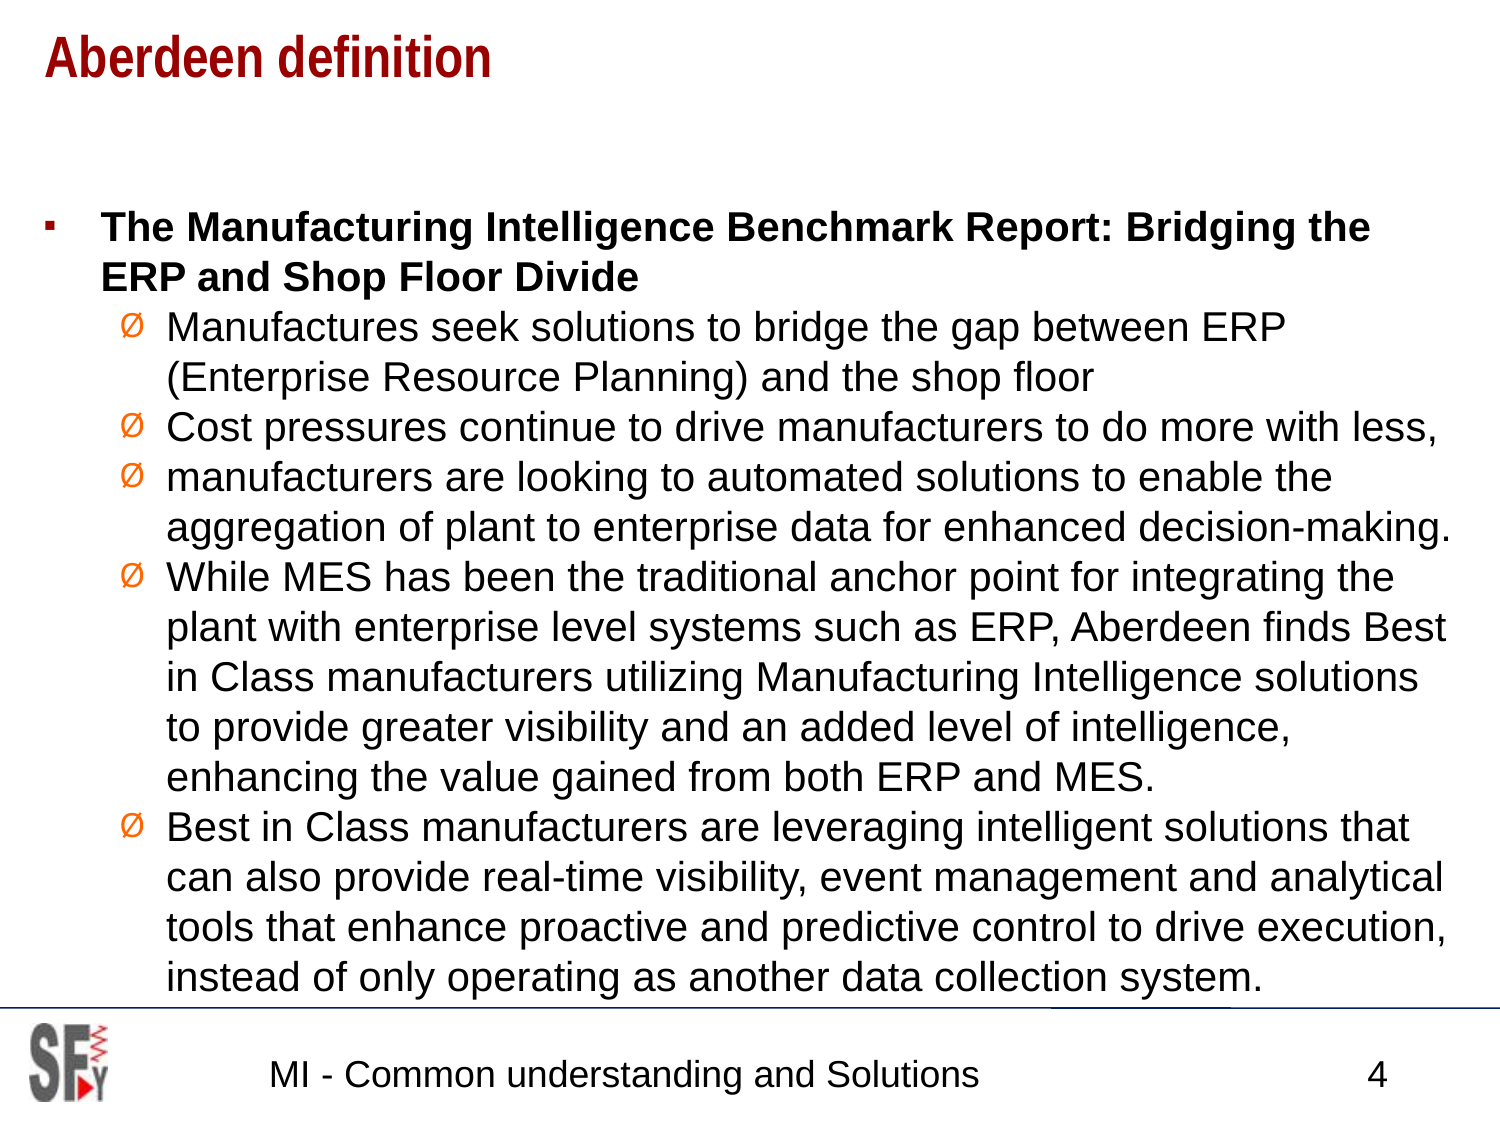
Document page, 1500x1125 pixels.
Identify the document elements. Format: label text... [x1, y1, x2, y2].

picture [29, 1023, 108, 1102]
list The Manufacturing Intelligence Benchmark Report: Bridging the ERP and Shop Floor Divide Manufactures seek solutions to bridge the gap between ERP (Enterprise Resource Planning) and the shop floor Cost pressures continue to drive manufacturers to do more with less, manufacturers are looking to automated solutions to enable the aggregation of plant to enterprise data for enhanced decision-making. While MES has been the traditional anchor point for integrating the plant with enterprise level systems such as ERP, Aberdeen finds Best in Class manufacturers utilizing Manufacturing Intelligence solutions to provide greater visibility and an added level of intelligence, enhancing the value gained from both ERP and MES. Best in Class manufacturers are leveraging intelligent solutions that can also provide real-time visibility, event management and analytical tools that enhance proactive and predictive control to drive execution, instead of only operating as another data collection system. [29, 184, 1471, 988]
slide_number <numéro> [1352, 1034, 1490, 1103]
title Aberdeen definition [29, 12, 1471, 138]
footer MI - Common understanding and Solutions [253, 1034, 1336, 1103]
